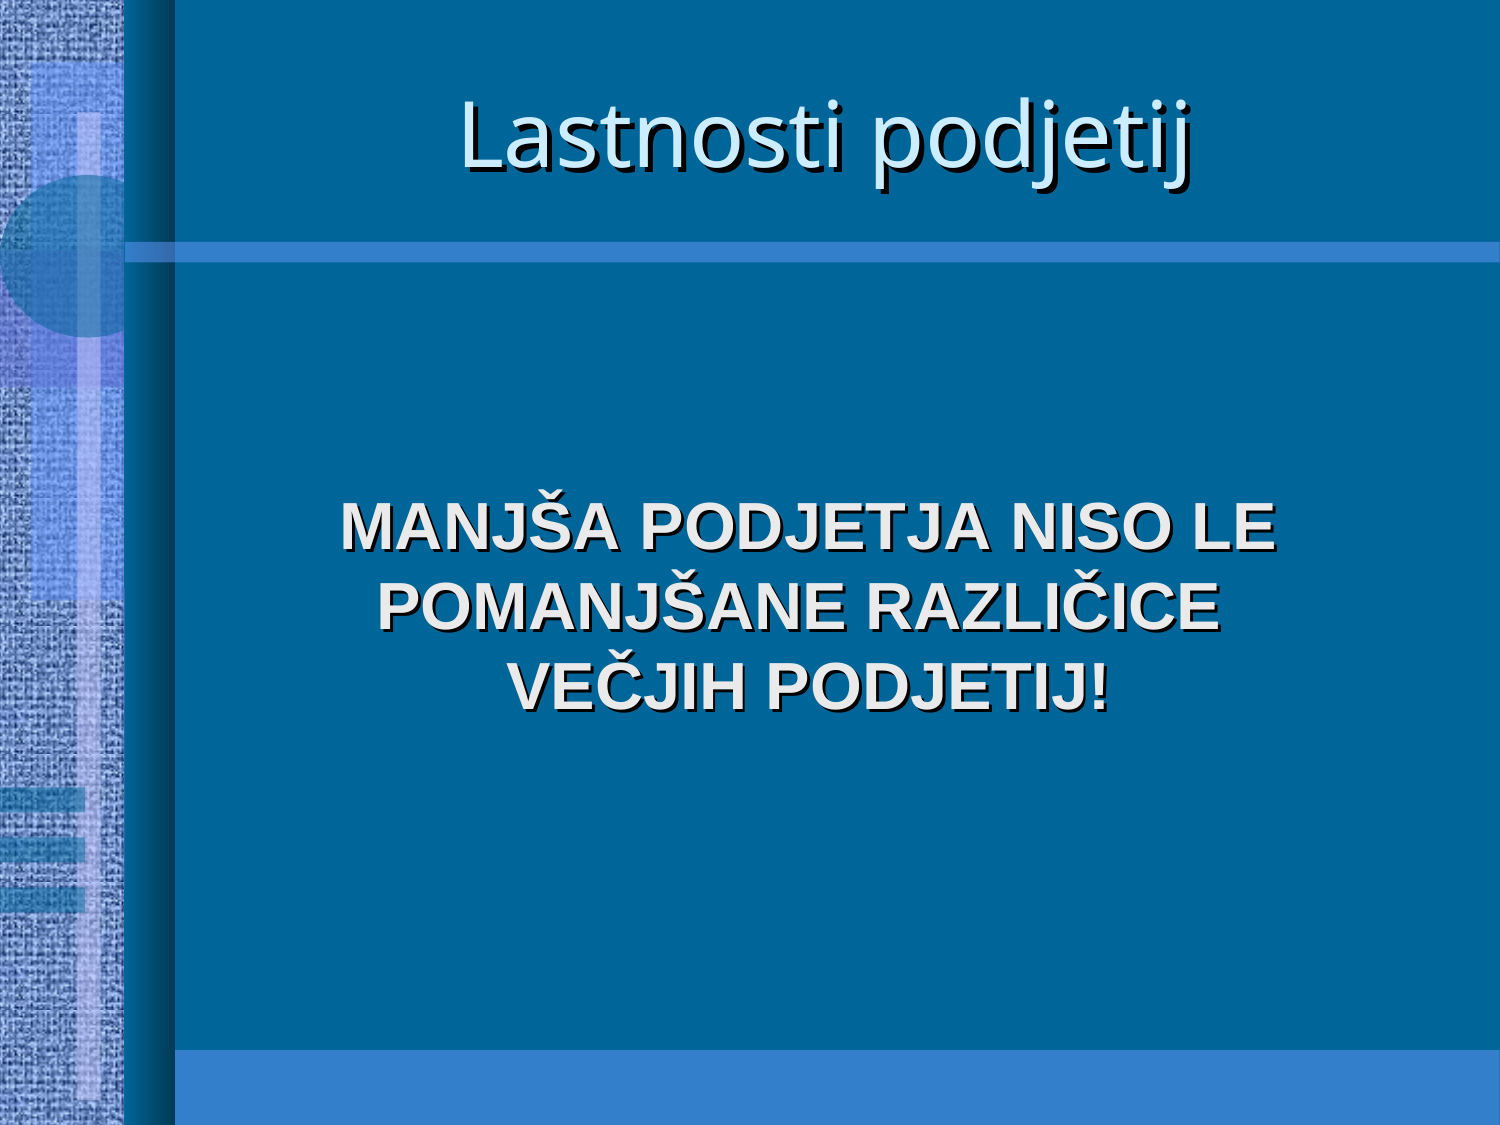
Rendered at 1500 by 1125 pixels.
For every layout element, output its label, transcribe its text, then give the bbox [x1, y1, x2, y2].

title Lastnosti podjetij [187, 37, 1463, 225]
picture [0, 0, 123, 249]
picture [0, 388, 124, 1125]
text_box MANJŠA PODJETJA NISO LE POMANJŠANE RAZLIČICE VEČJIH PODJETIJ! [324, 474, 1293, 731]
